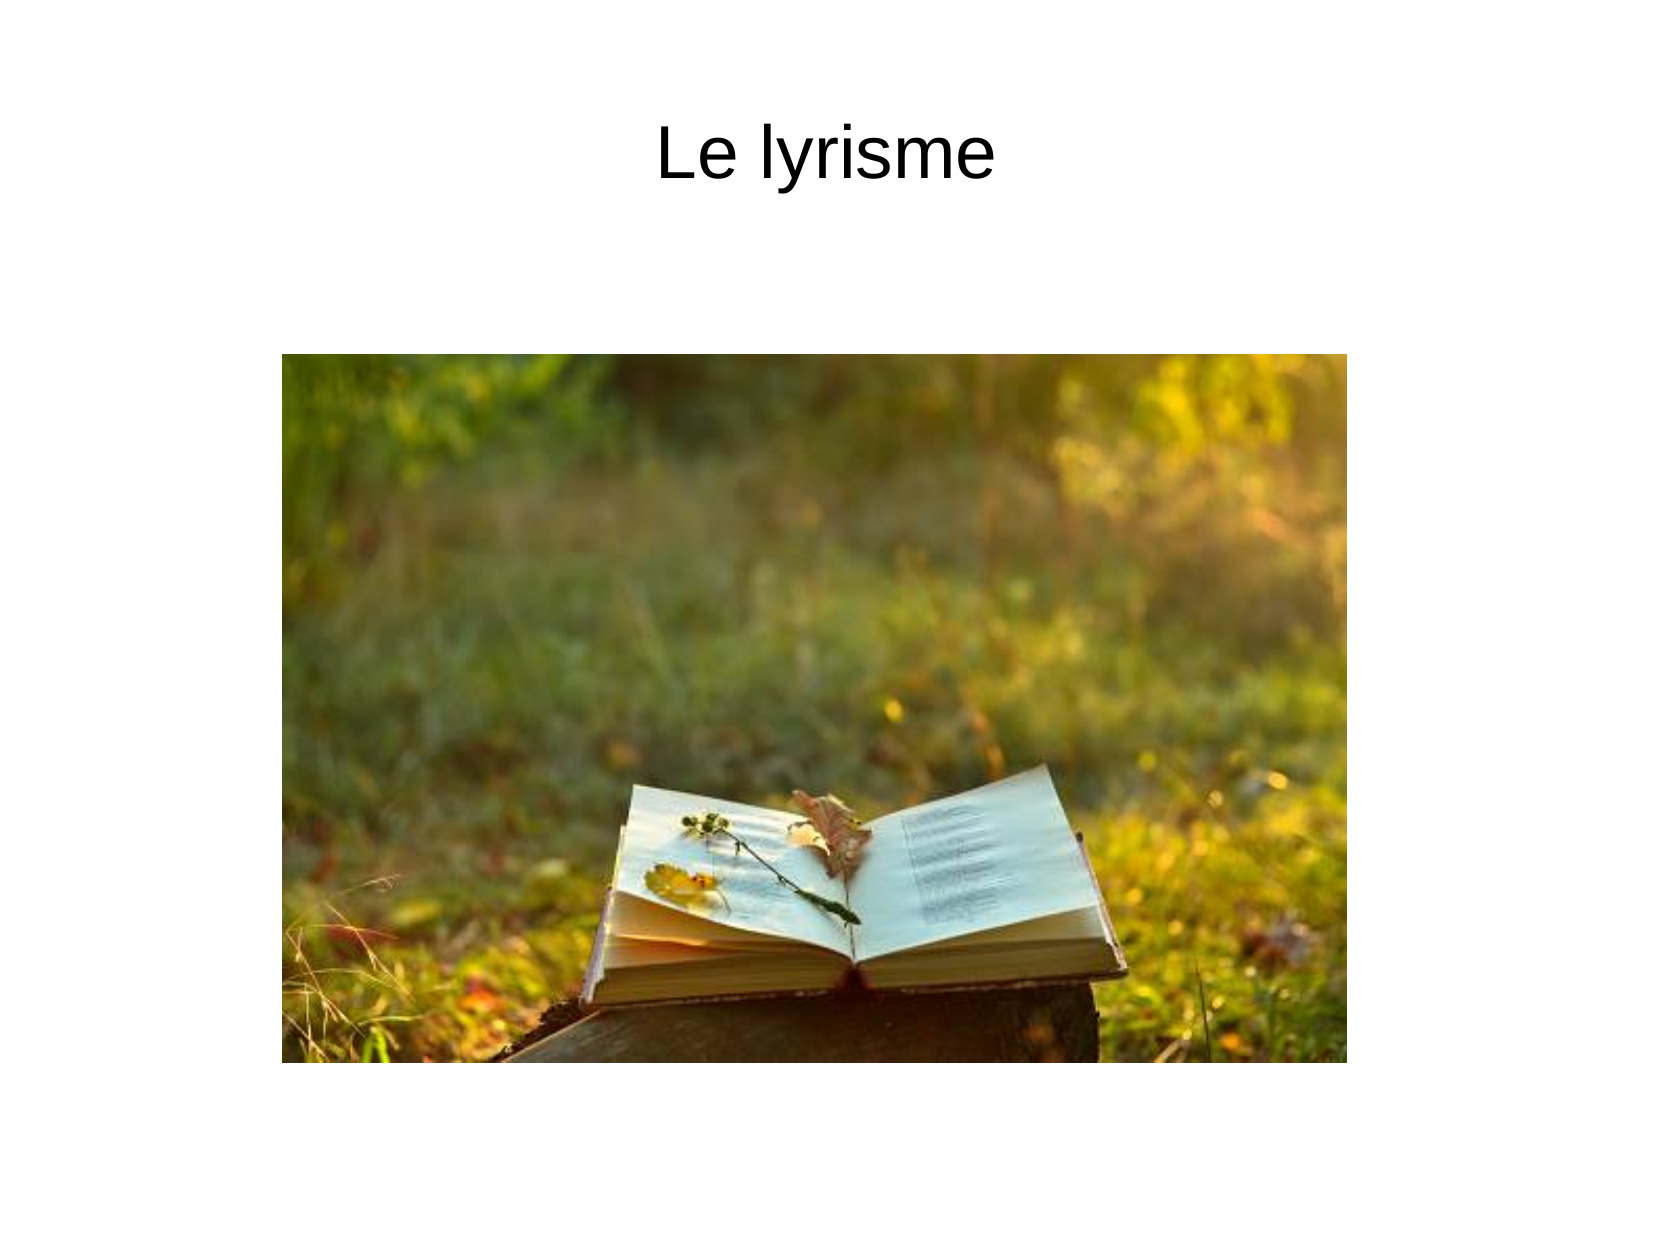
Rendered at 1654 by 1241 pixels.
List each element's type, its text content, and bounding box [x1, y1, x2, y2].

picture [282, 354, 1347, 1063]
title Le lyrisme [82, 49, 1571, 257]
